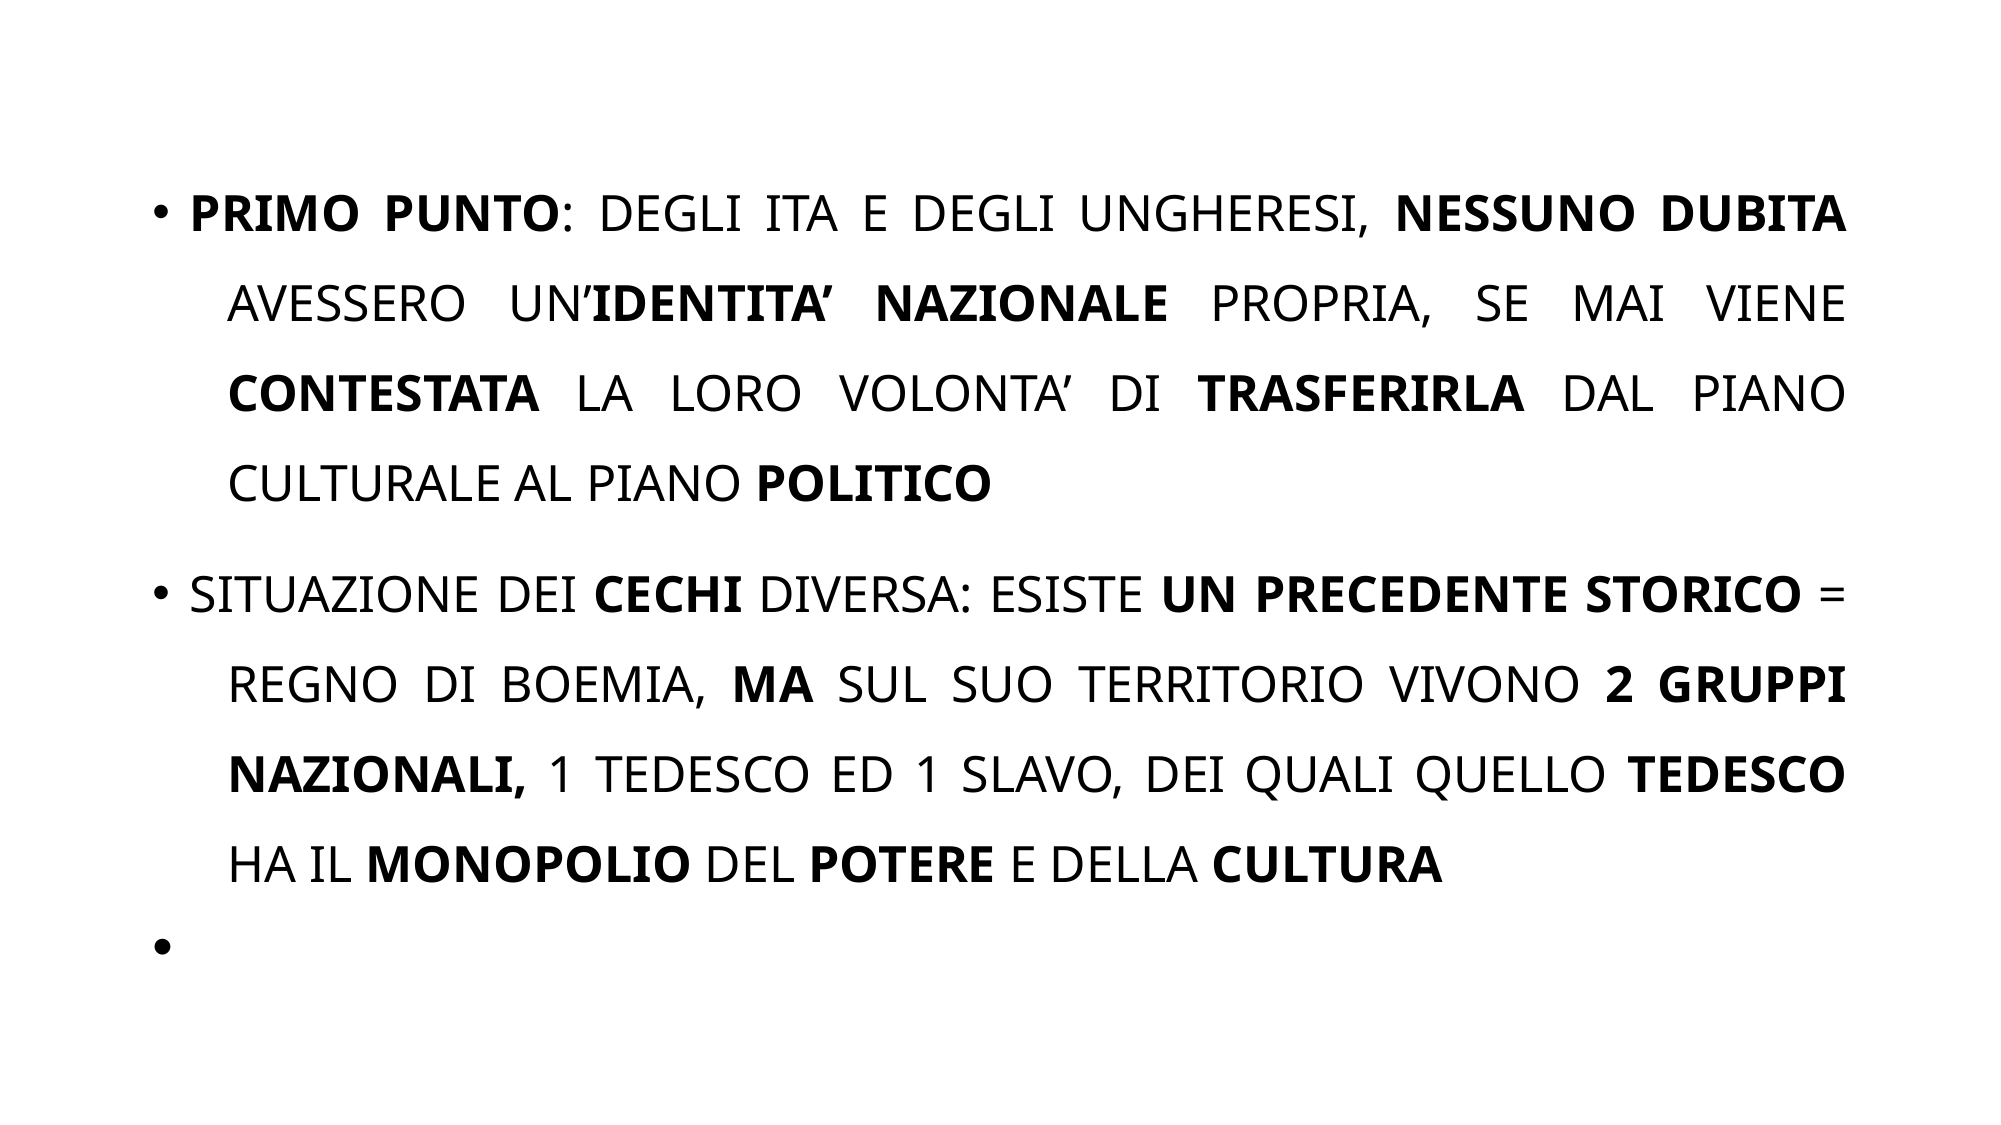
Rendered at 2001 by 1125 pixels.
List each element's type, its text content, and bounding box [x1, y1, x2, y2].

list PRIMO PUNTO: DEGLI ITA E DEGLI UNGHERESI, NESSUNO DUBITA AVESSERO UN’IDENTITA’ NAZIONALE PROPRIA, SE MAI VIENE CONTESTATA LA LORO VOLONTA’ DI TRASFERIRLA DAL PIANO CULTURALE AL PIANO POLITICO SITUAZIONE DEI CECHI DIVERSA: ESISTE UN PRECEDENTE STORICO = REGNO DI BOEMIA, MA SUL SUO TERRITORIO VIVONO 2 GRUPPI NAZIONALI, 1 TEDESCO ED 1 SLAVO, DEI QUALI QUELLO TEDESCO HA IL MONOPOLIO DEL POTERE E DELLA CULTURA [137, 144, 1863, 1014]
